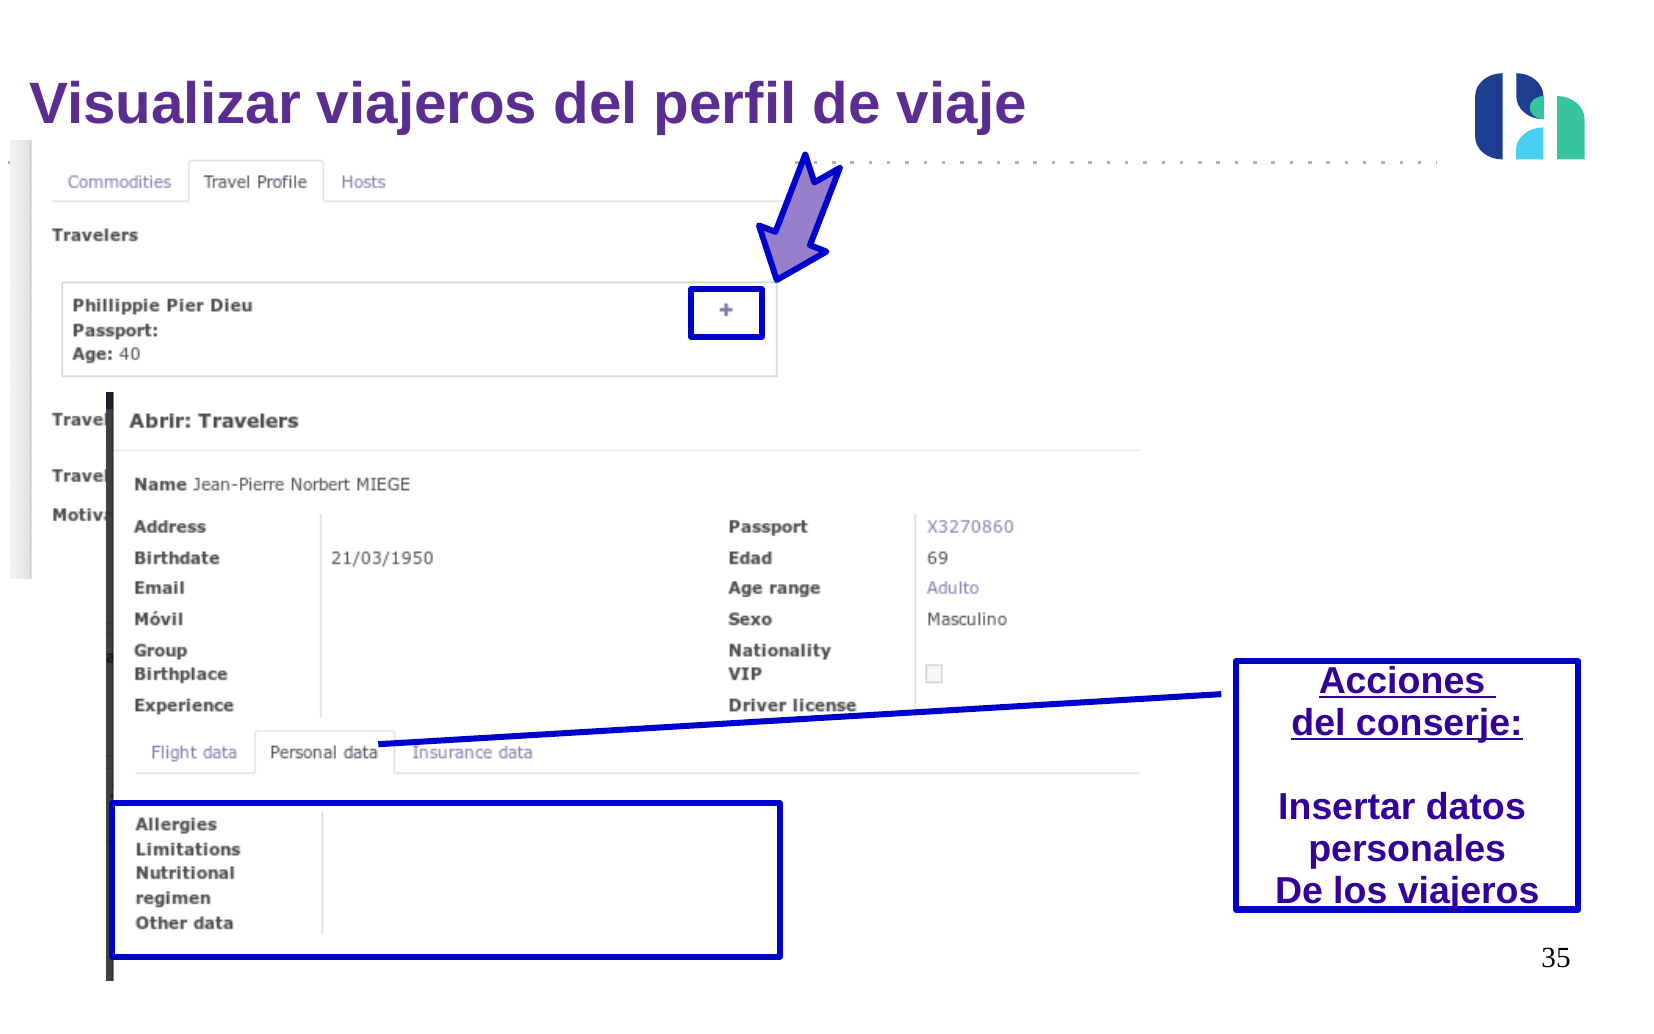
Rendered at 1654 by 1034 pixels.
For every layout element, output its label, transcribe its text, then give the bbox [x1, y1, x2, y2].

text_box Visualizar viajeros del perfil de viaje [29, 70, 1524, 192]
text_box Acciones del conserje: Insertar datos personales De los viajeros [1236, 661, 1578, 910]
text_box [758, 154, 840, 280]
picture [10, 140, 1140, 981]
picture [1524, 73, 1585, 160]
